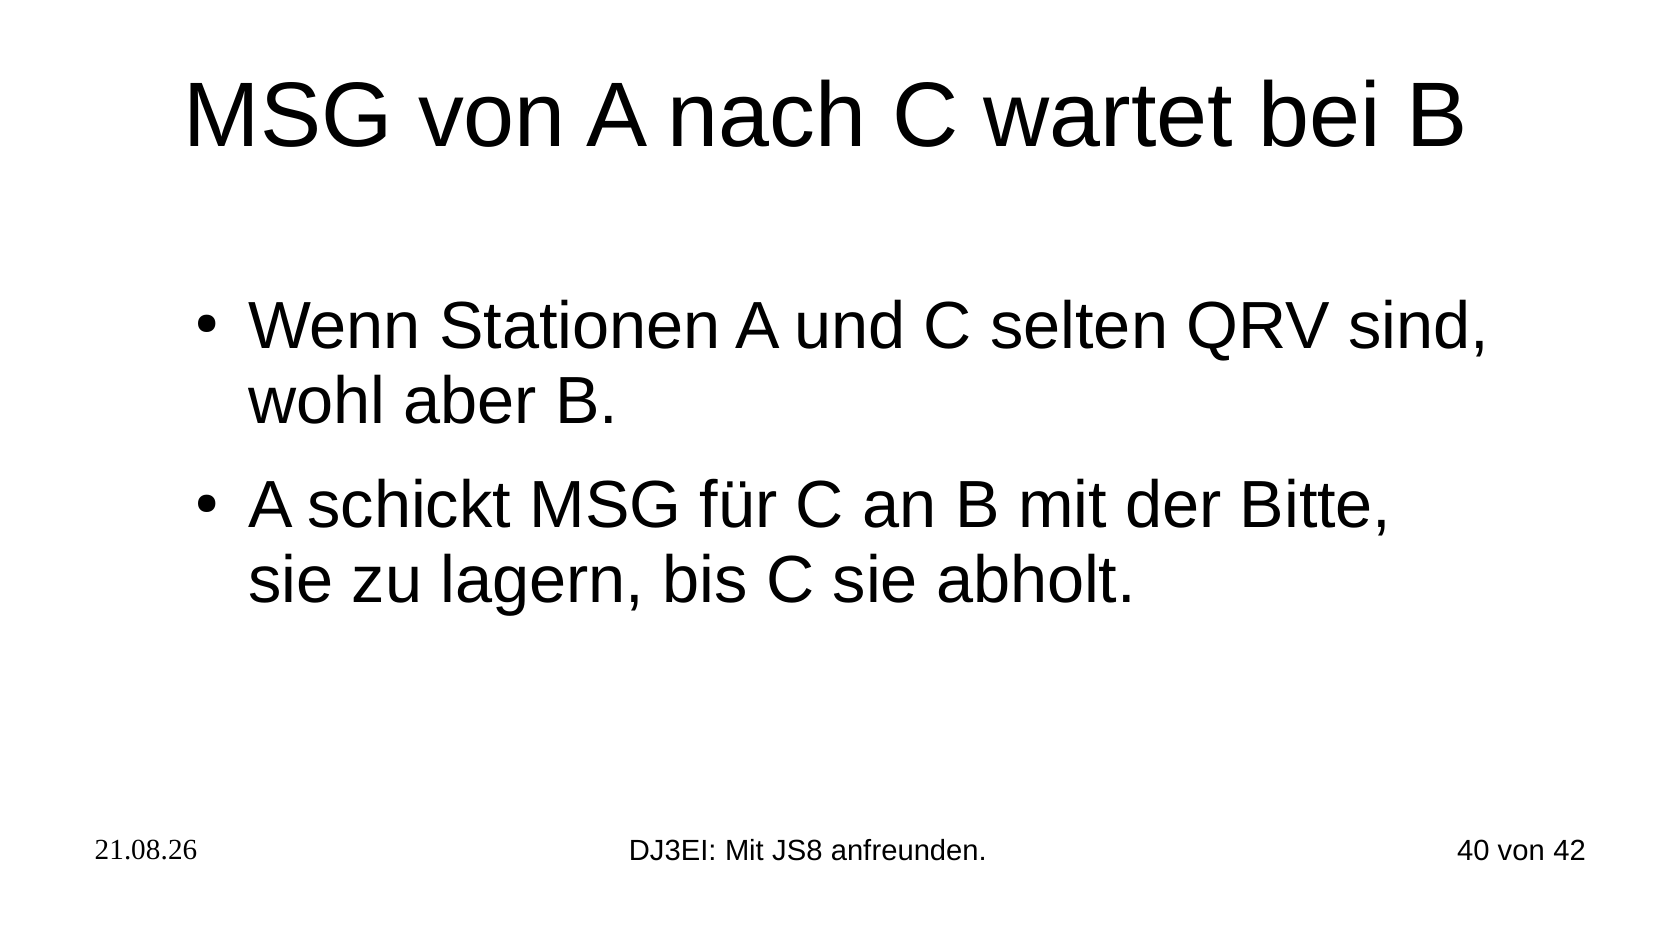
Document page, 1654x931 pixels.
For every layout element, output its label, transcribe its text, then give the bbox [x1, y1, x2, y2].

list Wenn Stationen A und C selten QRV sind, wohl aber B. A schickt MSG für C an B mit der Bitte, sie zu lagern, bis C sie abholt. [177, 288, 1524, 686]
title MSG von A nach C wartet bei B [82, 37, 1571, 193]
